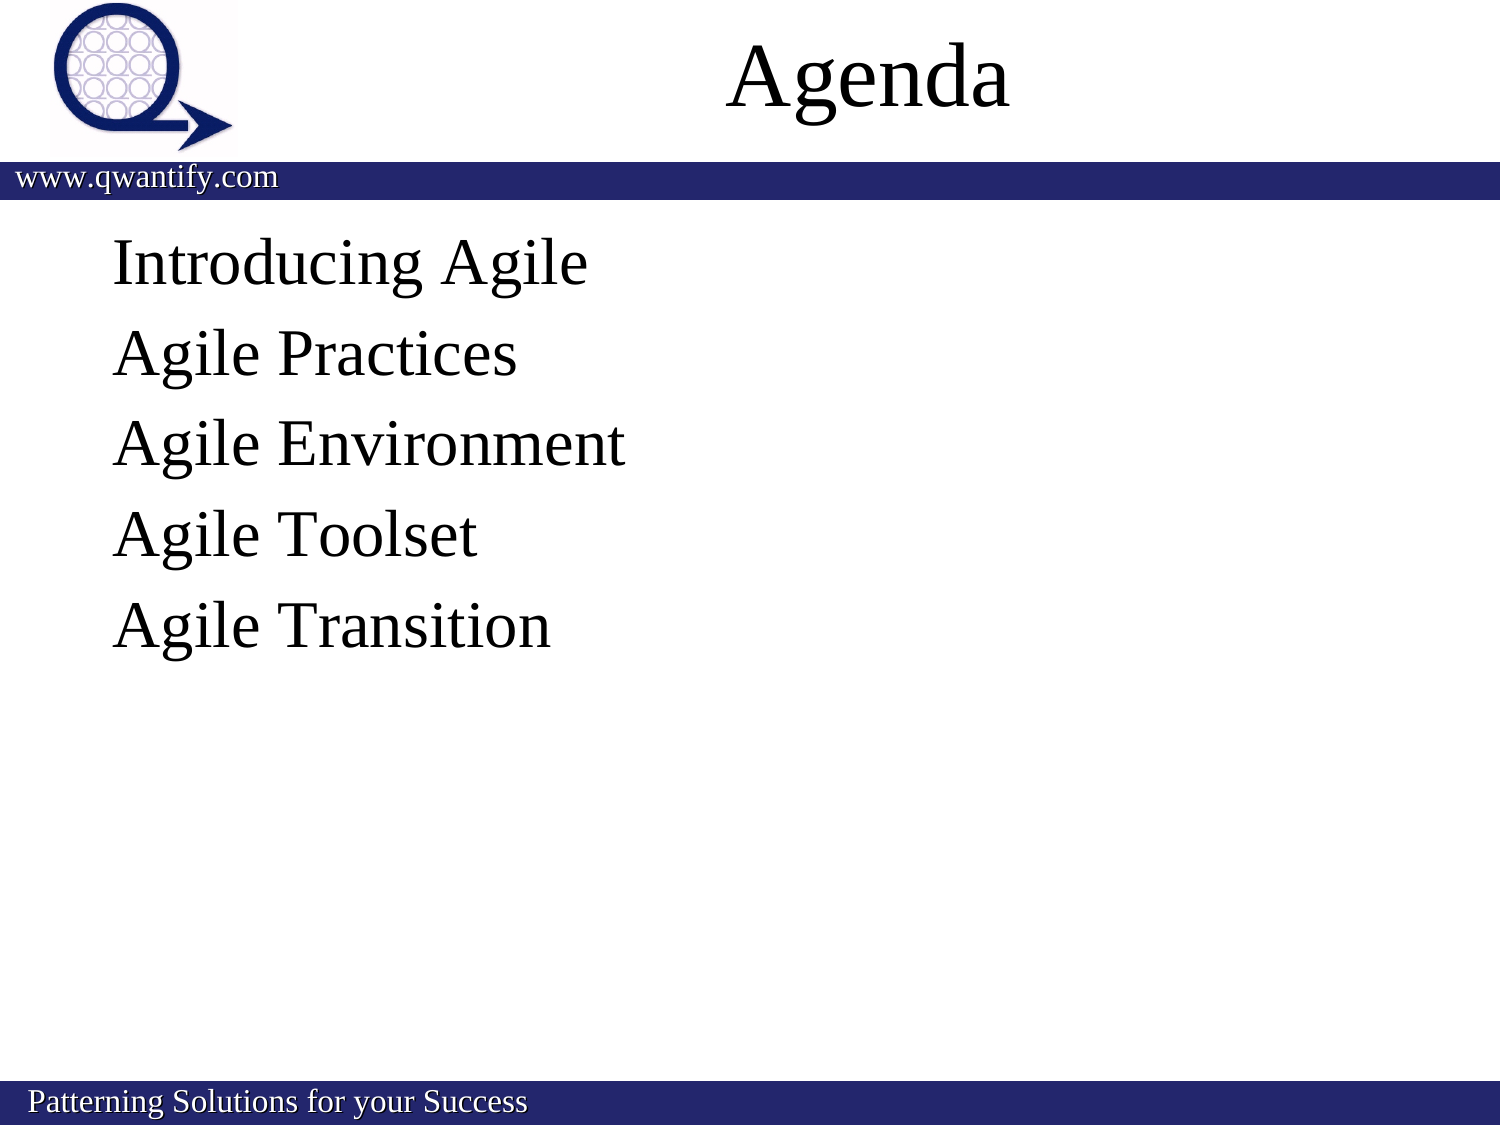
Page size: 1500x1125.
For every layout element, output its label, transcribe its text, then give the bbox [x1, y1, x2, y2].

picture [0, 162, 1500, 200]
title Agenda [287, 0, 1450, 193]
picture [0, 1081, 1500, 1125]
list Introducing Agile Agile Practices Agile Environment Agile Toolset Agile Transition [112, 224, 1388, 1051]
picture [50, 0, 238, 157]
